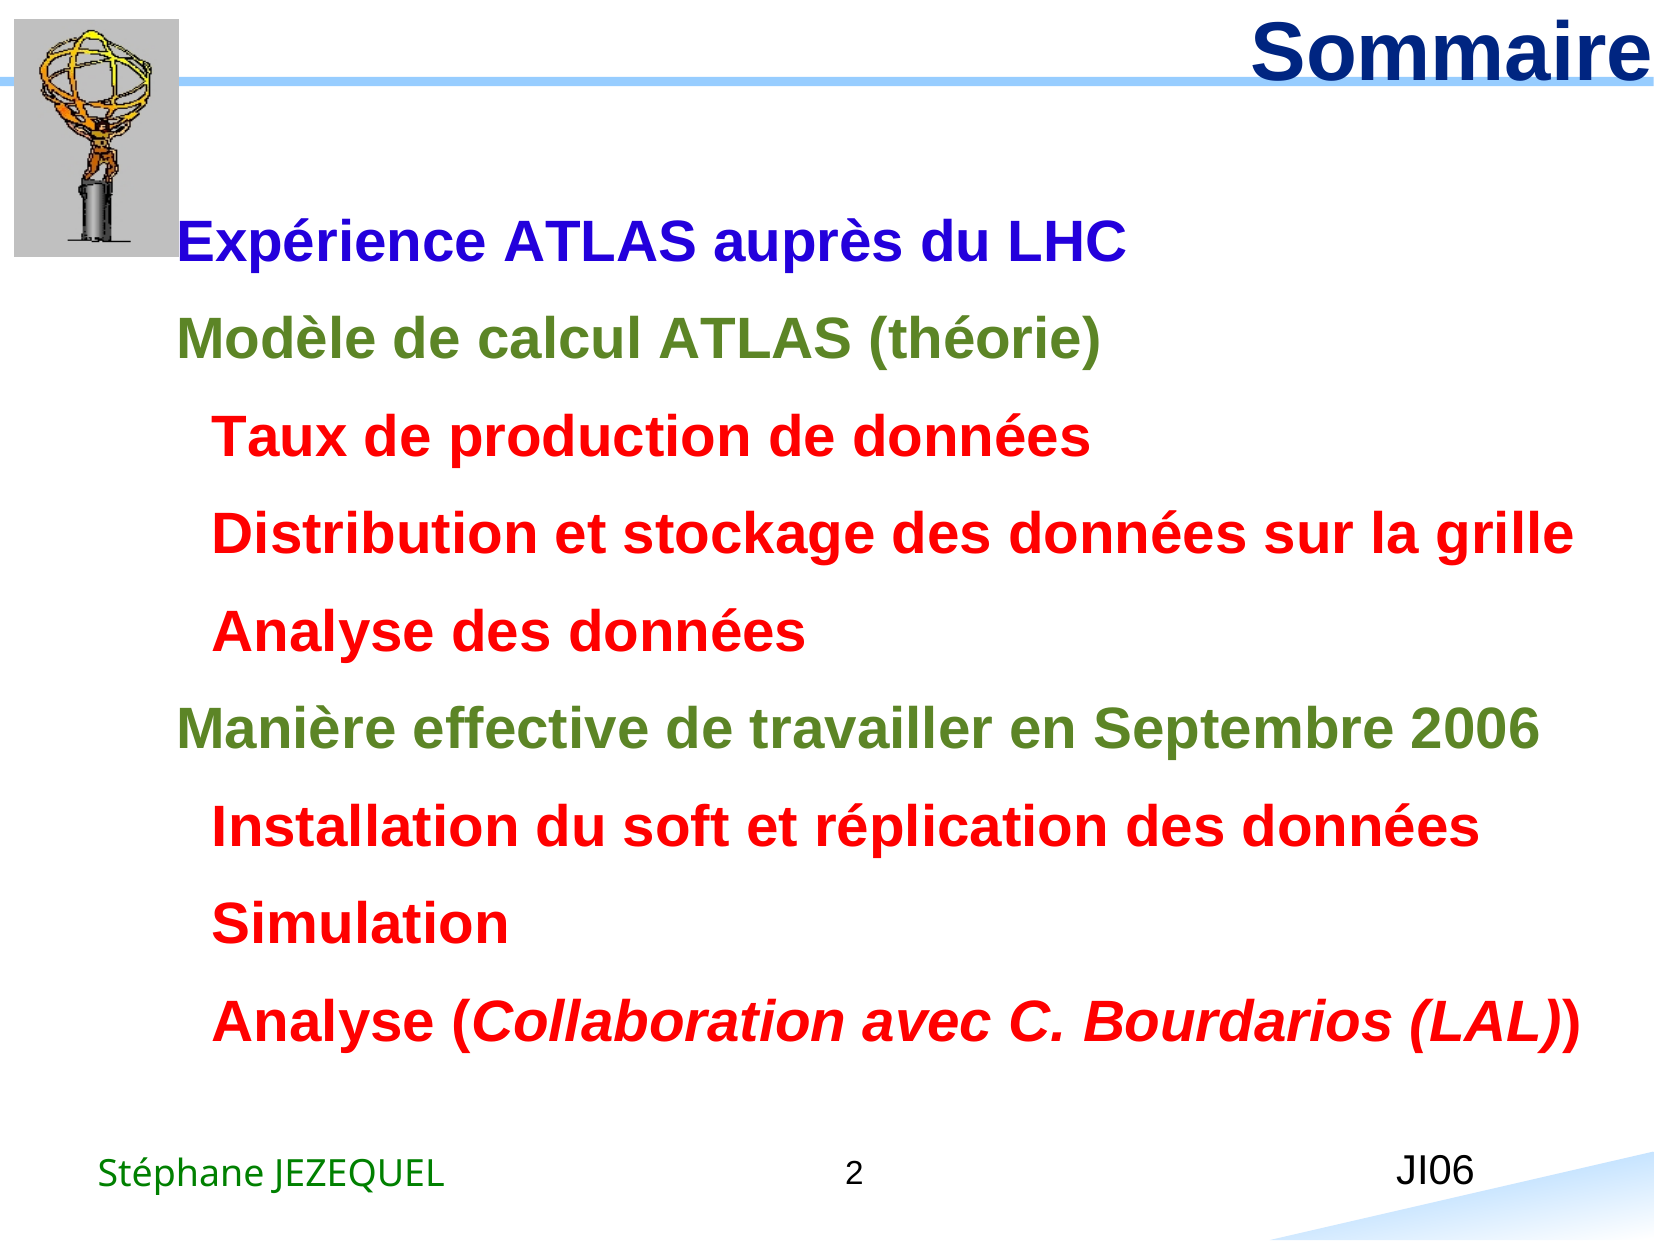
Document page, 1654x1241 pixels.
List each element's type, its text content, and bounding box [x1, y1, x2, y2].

title Sommaire [85, 0, 1654, 104]
text_box Expérience ATLAS auprès du LHC Modèle de calcul ATLAS (théorie) Taux de production de données Distribution et stockage des données sur la grille Analyse des données Manière effective de travailler en Septembre 2006 Installation du soft et réplication des données Simulation Analyse (Collaboration avec C. Bourdarios (LAL)) [140, 176, 1618, 1041]
picture [14, 19, 179, 257]
